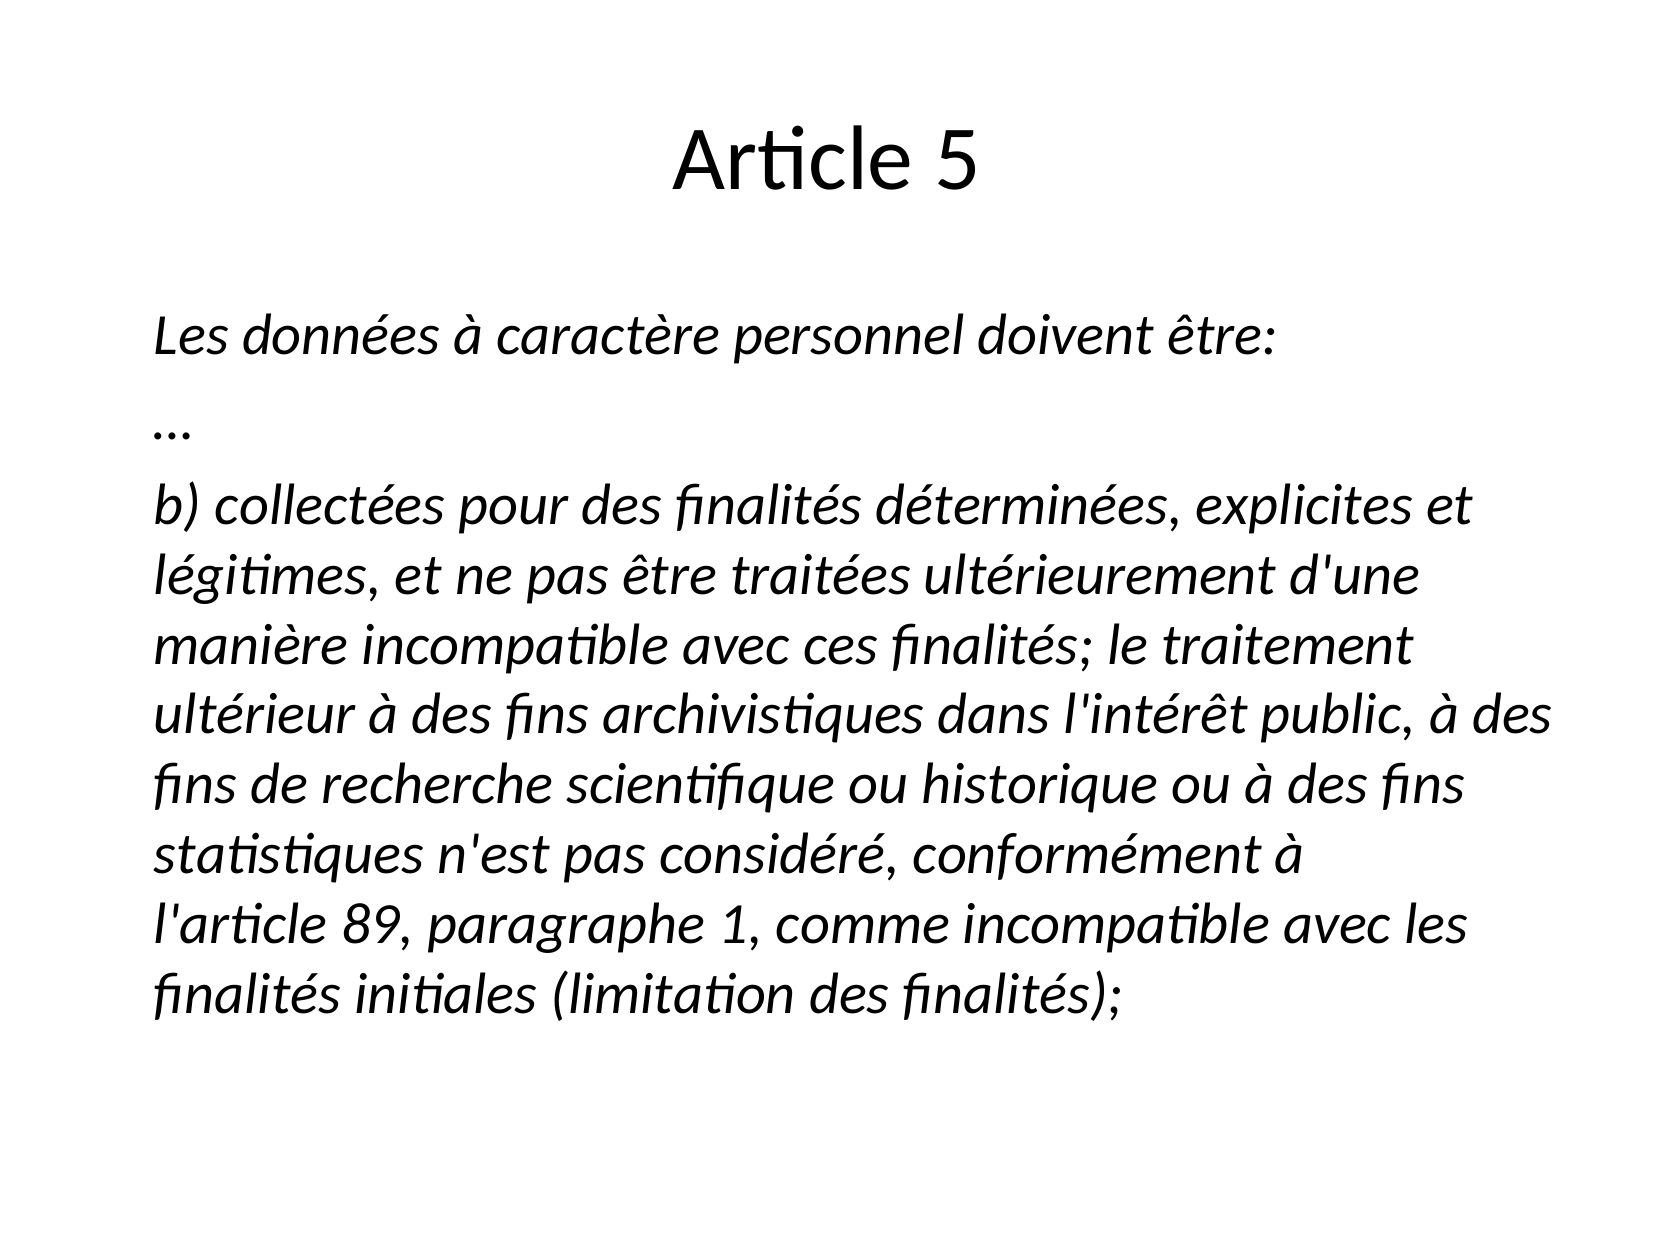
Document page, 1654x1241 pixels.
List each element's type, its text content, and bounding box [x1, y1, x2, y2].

text_box Article 5 [82, 49, 1571, 257]
text_box Les données à caractère personnel doivent être: … b) collectées pour des finalités déterminées, explicites et légitimes, et ne pas être traitées ultérieurement d'une manière incompatible avec ces finalités; le traitement ultérieur à des fins archivistiques dans l'intérêt public, à des fins de recherche scientifique ou historique ou à des fins statistiques n'est pas considéré, conformément à l'article 89, paragraphe 1, comme incompatible avec les finalités initiales (limitation des finalités); [82, 289, 1571, 1108]
